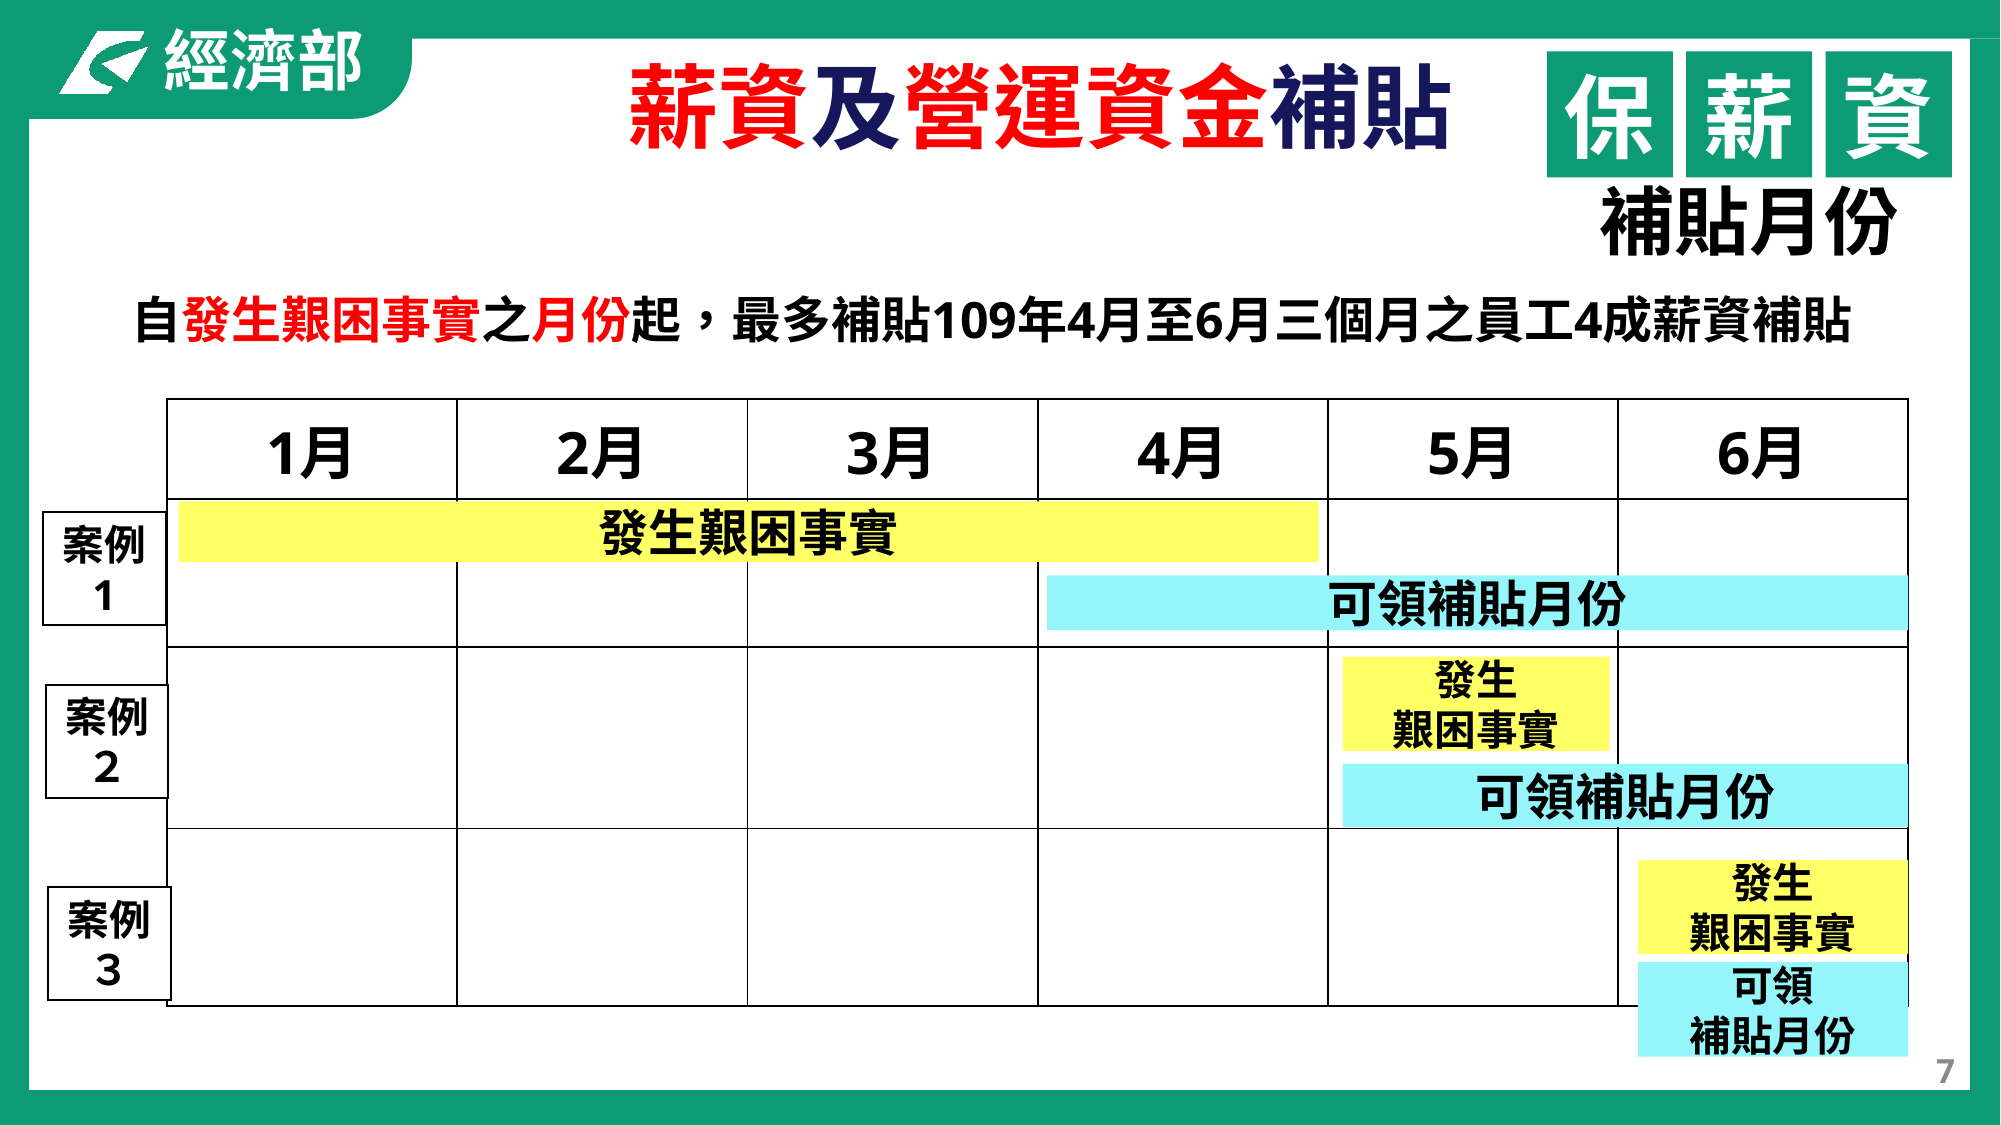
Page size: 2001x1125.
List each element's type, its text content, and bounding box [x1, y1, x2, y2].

table_header 3月 [748, 400, 1037, 498]
text_box 可領補貼月份 [1342, 763, 1909, 828]
table_cell [748, 562, 1037, 646]
table_cell [1039, 829, 1327, 1005]
table_cell [1619, 631, 1907, 646]
text_box 薪資及營運資金補貼 [407, 42, 1673, 154]
text_box 發生 艱困事實 [1342, 656, 1610, 751]
table_cell [168, 648, 456, 828]
table_cell [1329, 500, 1617, 575]
table_cell [458, 648, 747, 828]
text_box 可領 補貼月份 [1637, 962, 1909, 1057]
text_box 可領補貼月份 [1047, 575, 1909, 631]
table_cell [1329, 631, 1617, 646]
table_header 2月 [458, 400, 747, 498]
table_cell [1039, 500, 1327, 646]
text_box 案例２ [45, 684, 169, 798]
text_box 發生艱困事實 [178, 501, 1319, 562]
text_box 資 [1825, 51, 1952, 178]
table_cell [458, 829, 747, 1005]
text_box 案例1 [43, 512, 166, 626]
table_cell [748, 829, 1037, 1005]
table_header 4月 [1039, 400, 1327, 498]
slide_number 7 [1520, 1039, 1971, 1100]
table_cell [1329, 648, 1617, 828]
table_cell [1619, 829, 1907, 1005]
table_cell [1329, 829, 1617, 1005]
table_cell [168, 829, 456, 1005]
table_header 1月 [168, 400, 456, 498]
picture [58, 31, 149, 94]
table_cell [748, 648, 1037, 828]
table_header 6月 [1619, 400, 1907, 498]
table_cell [168, 500, 456, 646]
text_box 保 [1546, 51, 1673, 178]
text_box 發生 艱困事實 [1637, 859, 1909, 955]
text_box 自發生艱困事實之月份起，最多補貼109年4月至6月三個月之員工4成薪資補貼 [116, 281, 1883, 356]
text_box 案例３ [48, 887, 171, 1001]
text_box 薪 [1686, 51, 1813, 166]
table_cell [458, 562, 747, 646]
table_cell [1619, 500, 1907, 575]
table_cell [1039, 648, 1327, 828]
table_header 5月 [1329, 400, 1617, 498]
table_cell [1619, 648, 1907, 763]
text_box 補貼月份 [1584, 166, 1915, 272]
